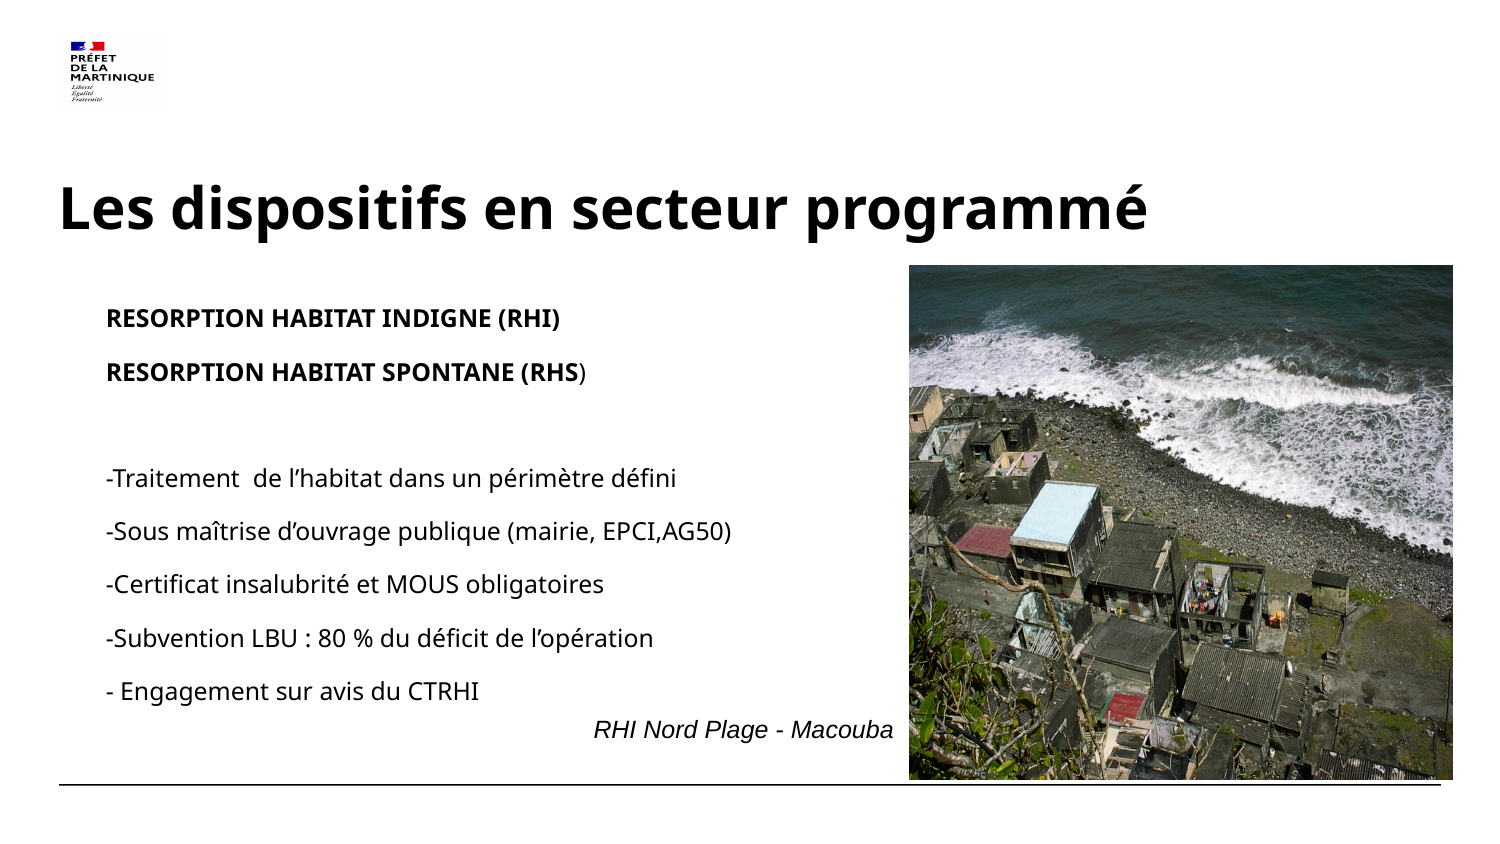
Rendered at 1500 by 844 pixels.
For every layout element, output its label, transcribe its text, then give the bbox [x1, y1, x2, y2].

picture [909, 265, 1453, 780]
title Les dispositifs en secteur programmé [59, 147, 1441, 266]
list RESORPTION HABITAT INDIGNE (RHI) RESORPTION HABITAT SPONTANE (RHS) -Traitement de l’habitat dans un périmètre défini -Sous maîtrise d’ouvrage publique (mairie, EPCI,AG50) -Certificat insalubrité et MOUS obligatoires -Subvention LBU : 80 % du déficit de l’opération - Engagement sur avis du CTRHI [59, 301, 734, 724]
text_box RHI Nord Plage - Macouba [578, 708, 922, 768]
picture [59, 33, 166, 110]
